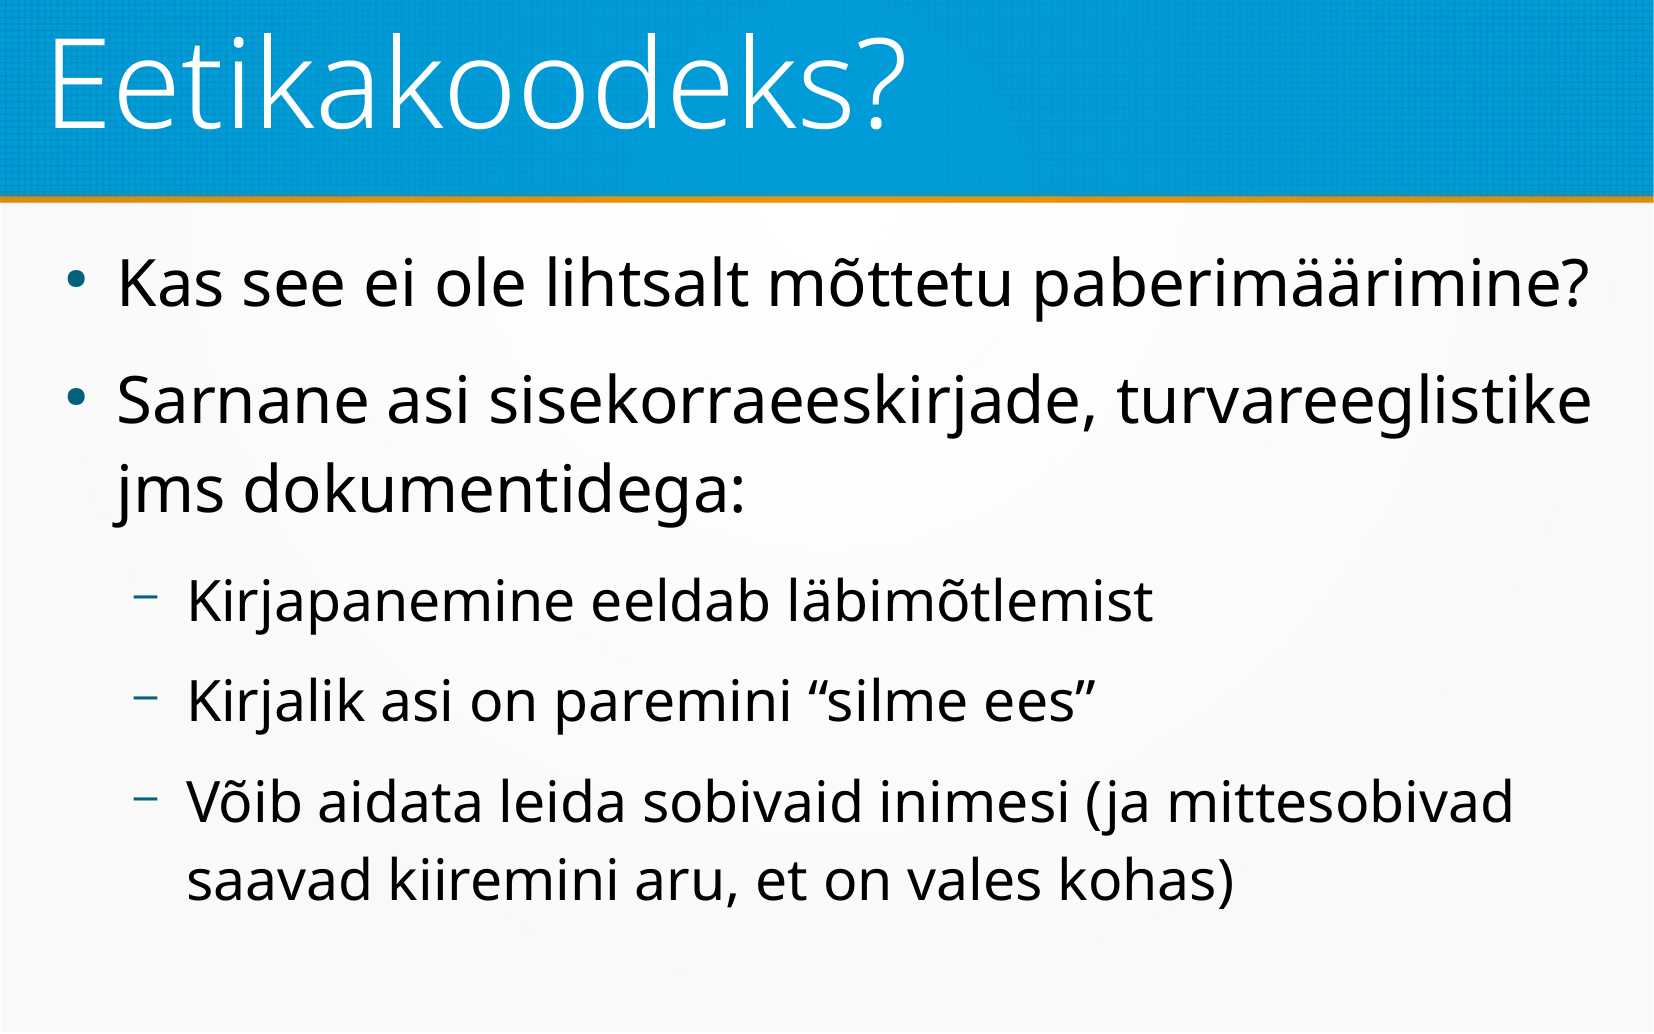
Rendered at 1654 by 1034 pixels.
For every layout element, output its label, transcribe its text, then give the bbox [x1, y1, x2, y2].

title Eetikakoodeks? [43, 0, 1619, 166]
picture [0, 195, 1654, 1034]
list Kas see ei ole lihtsalt mõttetu paberimäärimine? Sarnane asi sisekorraeeskirjade, turvareeglistike jms dokumentidega: Kirjapanemine eeldab läbimõtlemist Kirjalik asi on paremini “silme ees” Võib aidata leida sobivaid inimesi (ja mittesobivad saavad kiiremini aru, et on vales kohas) [47, 236, 1607, 1002]
